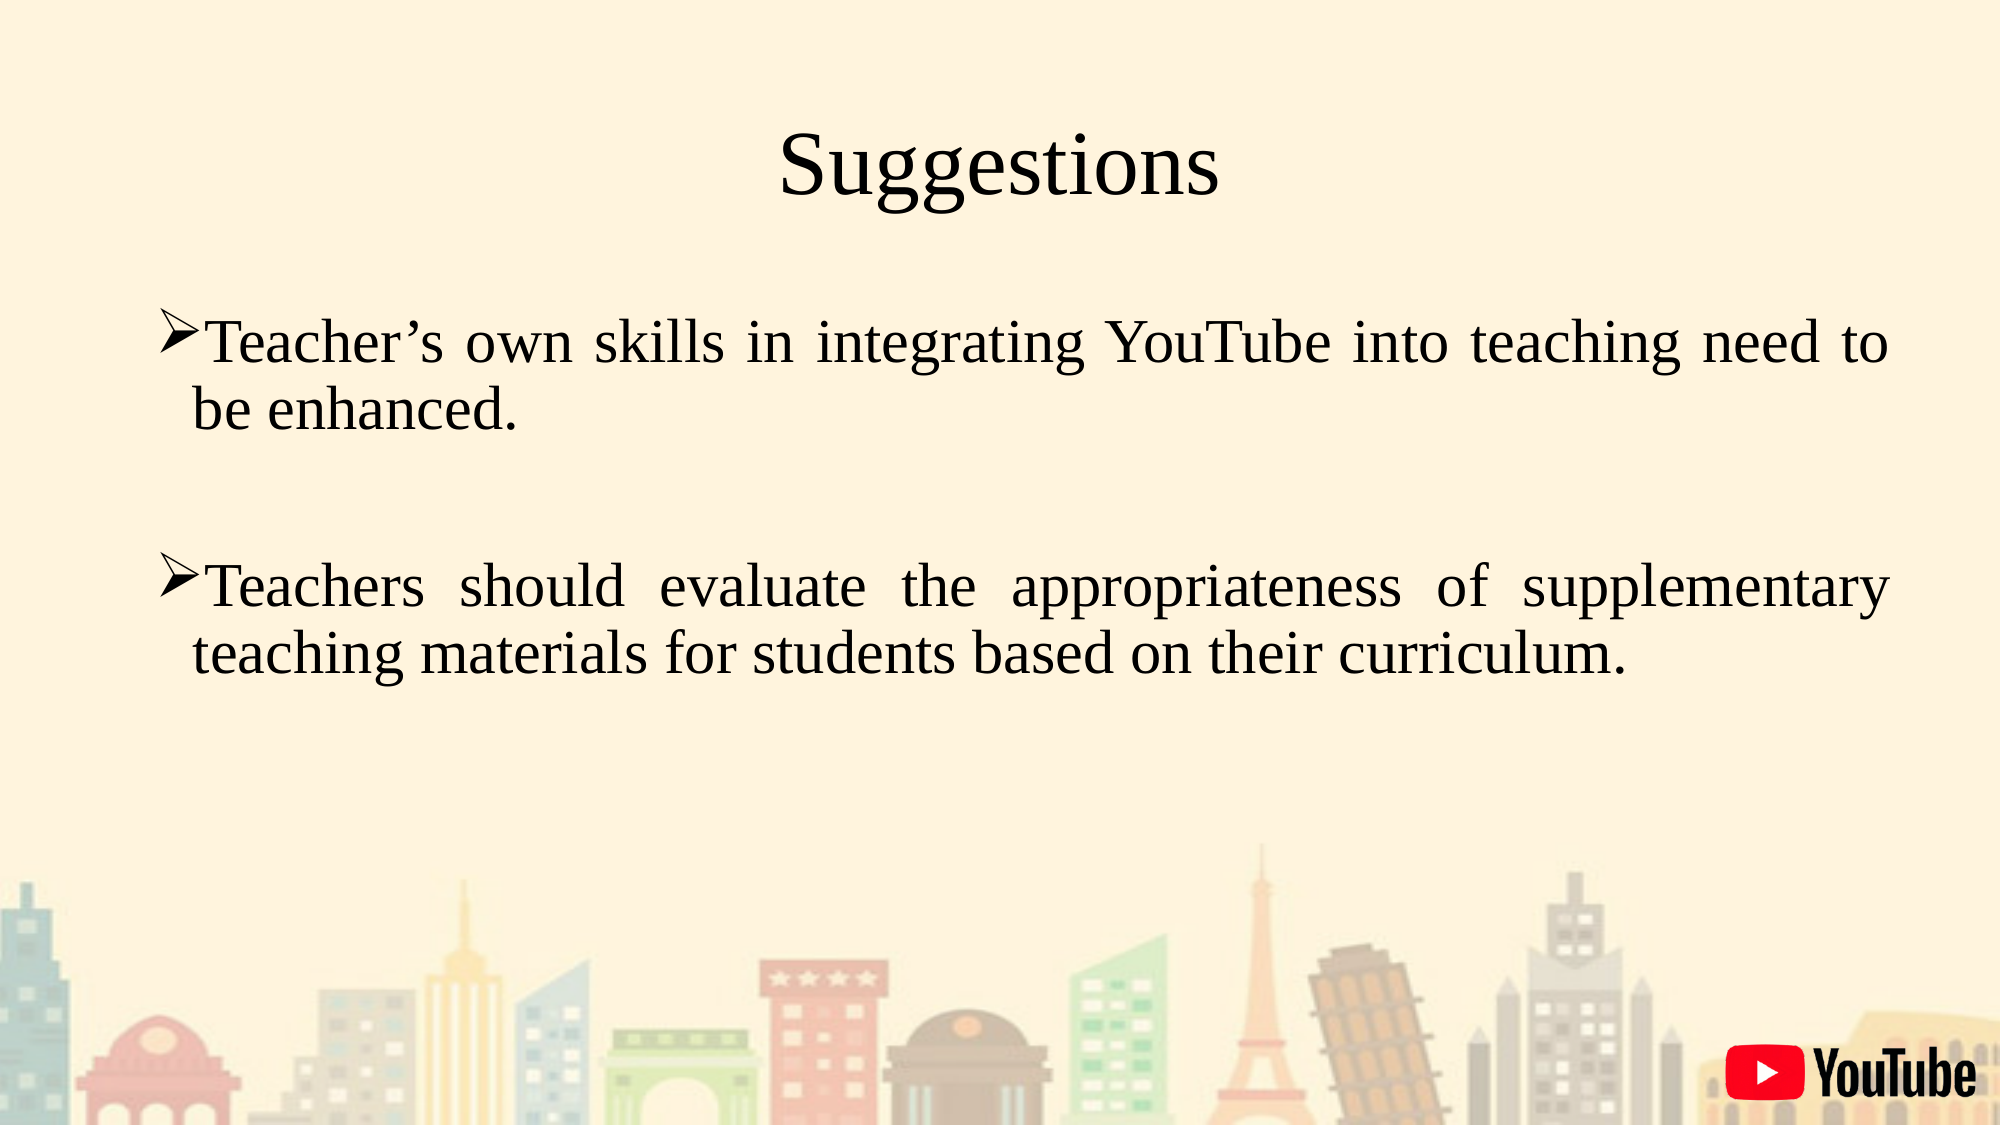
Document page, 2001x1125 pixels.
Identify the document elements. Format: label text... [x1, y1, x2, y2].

picture [1700, 977, 2000, 1125]
subtitle Teacher’s own skills in integrating YouTube into teaching need to be enhanced. Teachers should evaluate the appropriateness of supplementary teaching materials for students based on their curriculum. [93, 300, 1907, 943]
table_cell 1.973 [0, 0, 2000, 1125]
title Suggestions [249, 93, 1750, 222]
